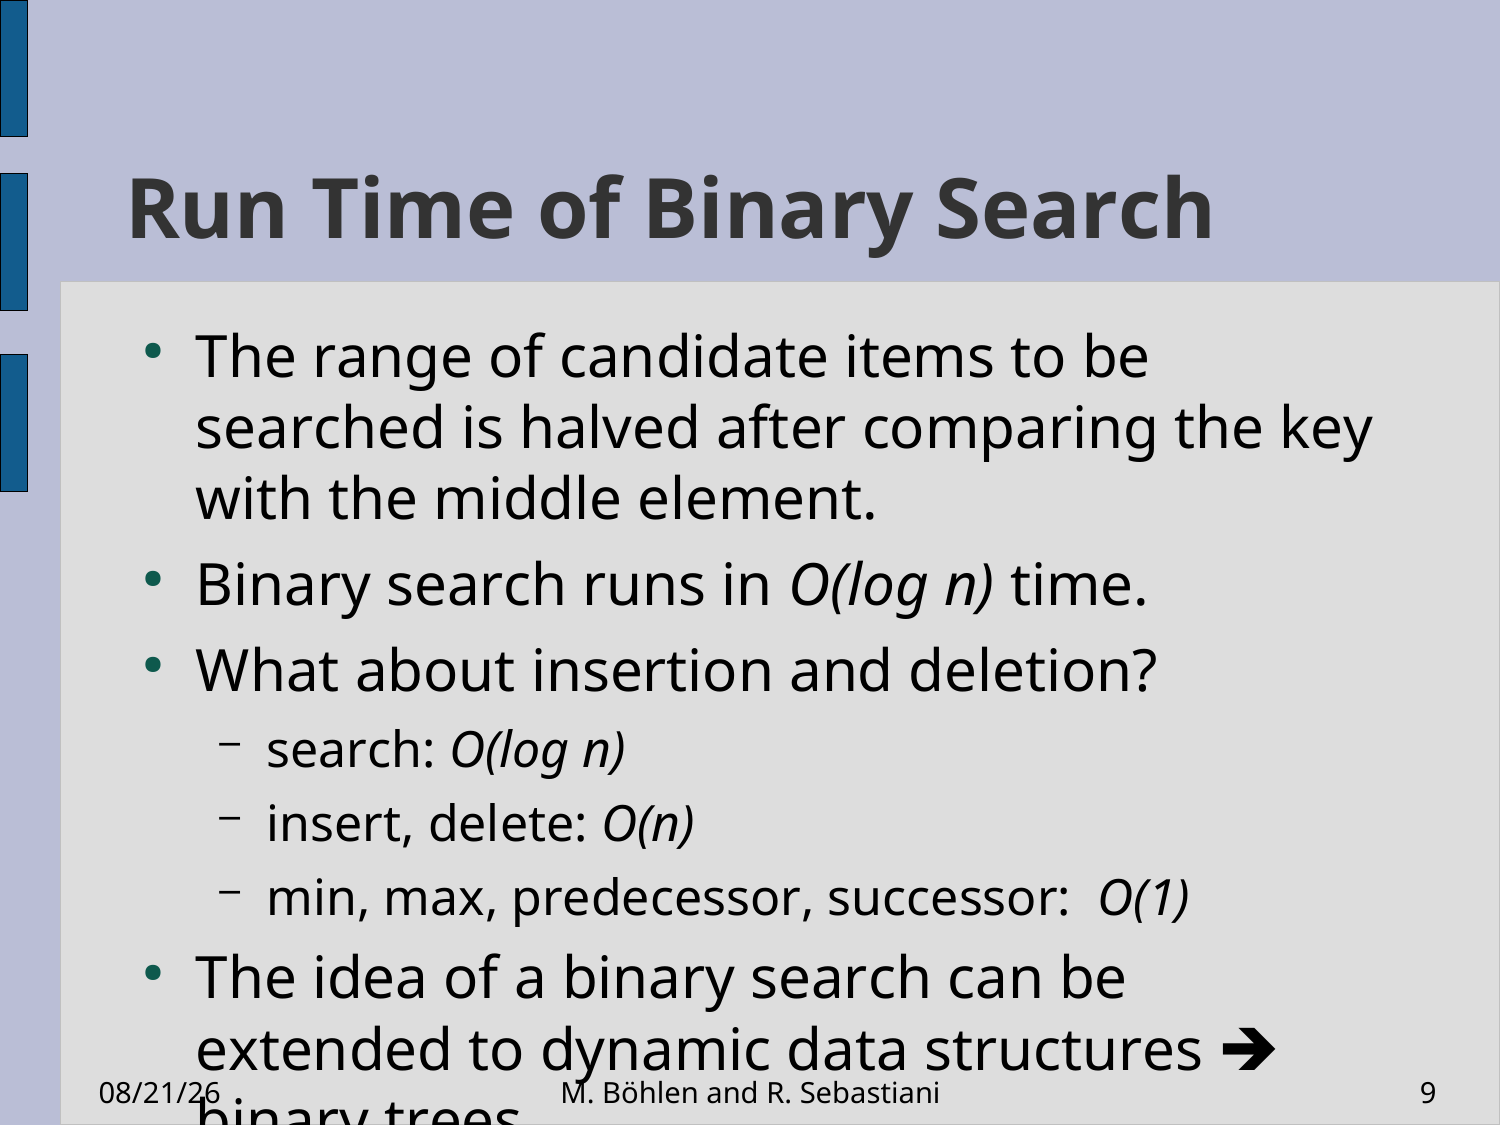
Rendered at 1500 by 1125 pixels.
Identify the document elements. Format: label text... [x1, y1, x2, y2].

title Run Time of Binary Search [110, 67, 1392, 271]
list The range of candidate items to be searched is halved after comparing the key with the middle element. Binary search runs in O(log n) time. What about insertion and deletion? search: O(log n) insert, delete: O(n) min, max, predecessor, successor: O(1) The idea of a binary search can be extended to dynamic data structures  binary trees. [110, 312, 1392, 1037]
